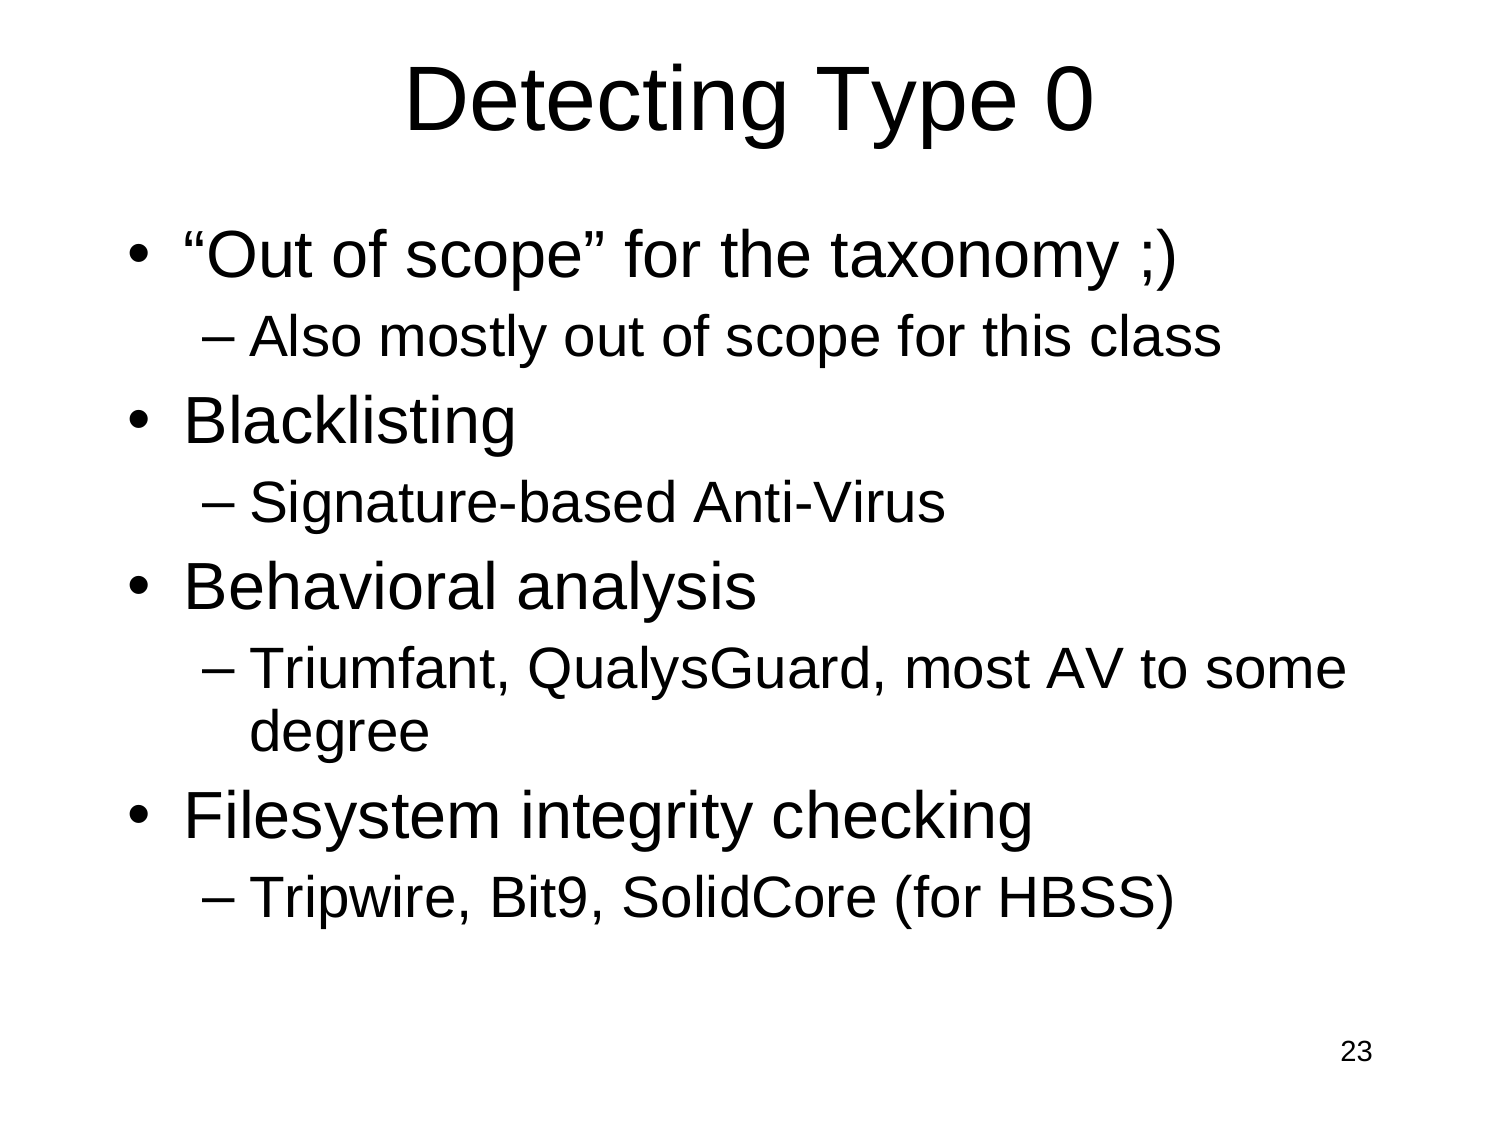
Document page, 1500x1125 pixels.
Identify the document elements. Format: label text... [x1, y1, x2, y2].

list “Out of scope” for the taxonomy ;) Also mostly out of scope for this class Blacklisting Signature-based Anti-Virus Behavioral analysis Triumfant, QualysGuard, most AV to some degree Filesystem integrity checking Tripwire, Bit9, SolidCore (for HBSS) [112, 212, 1388, 1121]
text_box <number> [1074, 1025, 1388, 1101]
title Detecting Type 0 [0, 0, 1500, 188]
